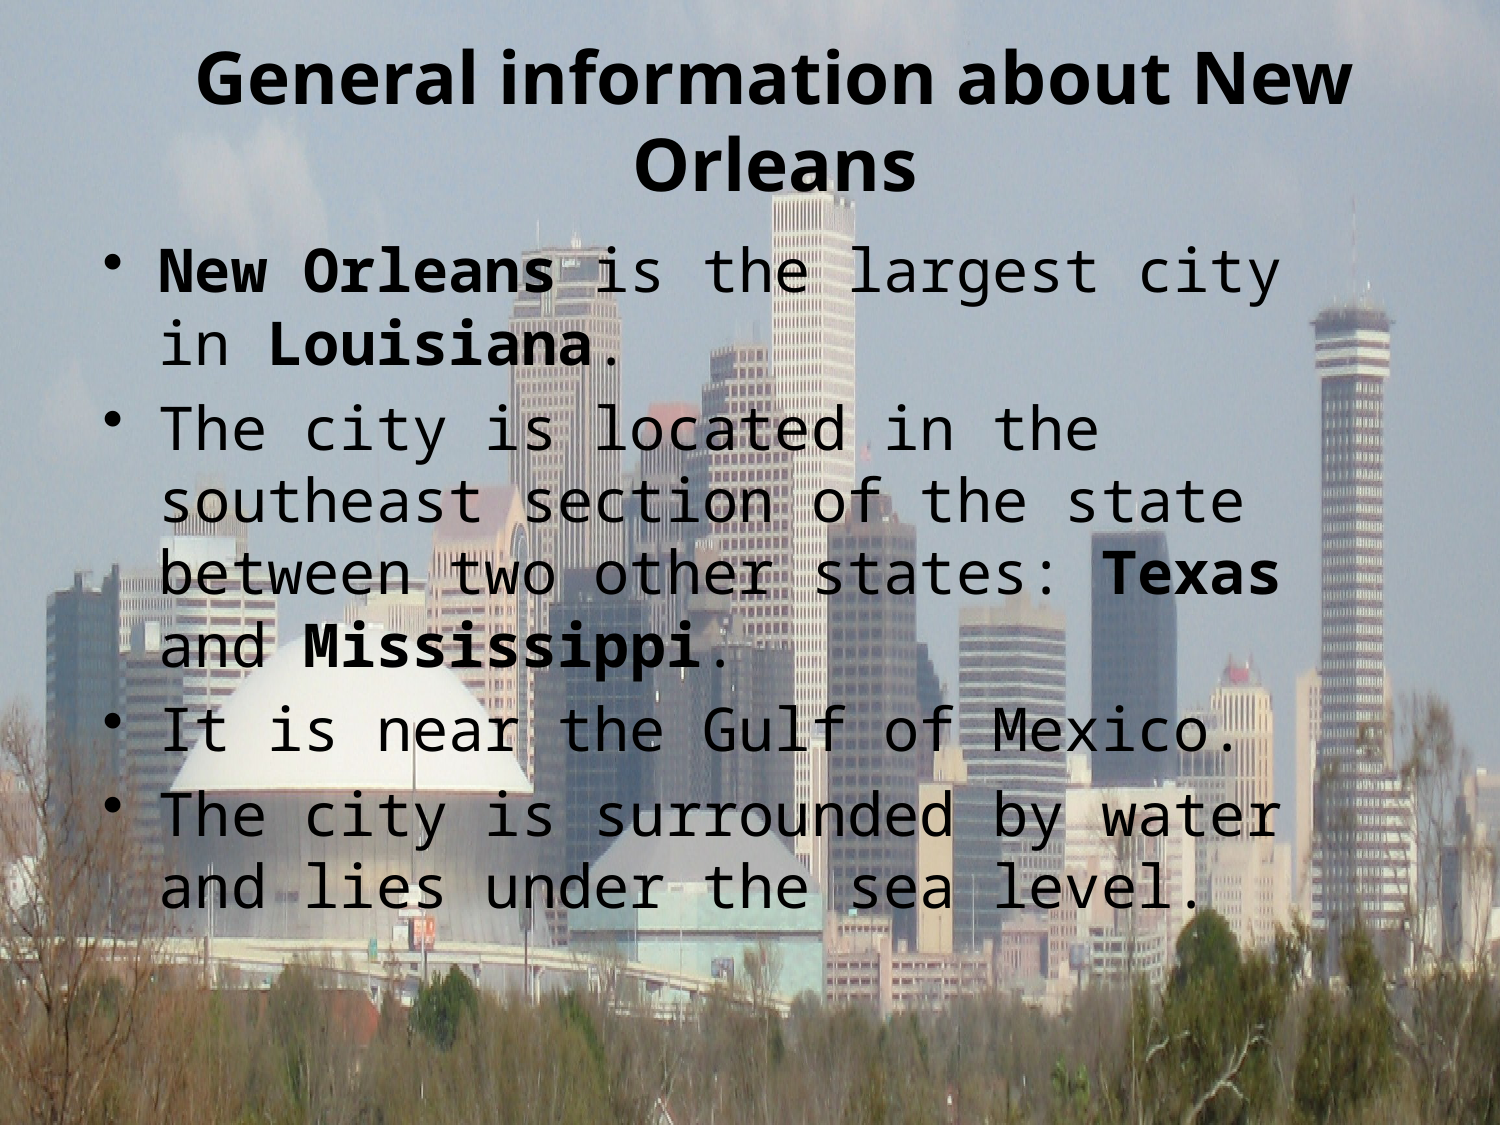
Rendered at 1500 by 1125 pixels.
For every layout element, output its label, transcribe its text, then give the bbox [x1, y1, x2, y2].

list New Orleans is the largest city in Louisiana. The city is located in the southeast section of the state between two other states: Texas and Mississippi. It is near the Gulf of Mexico. The city is surrounded by water and lies under the sea level. [87, 224, 1363, 1063]
title General information about New Orleans [137, 24, 1413, 213]
picture [0, 0, 1500, 1125]
